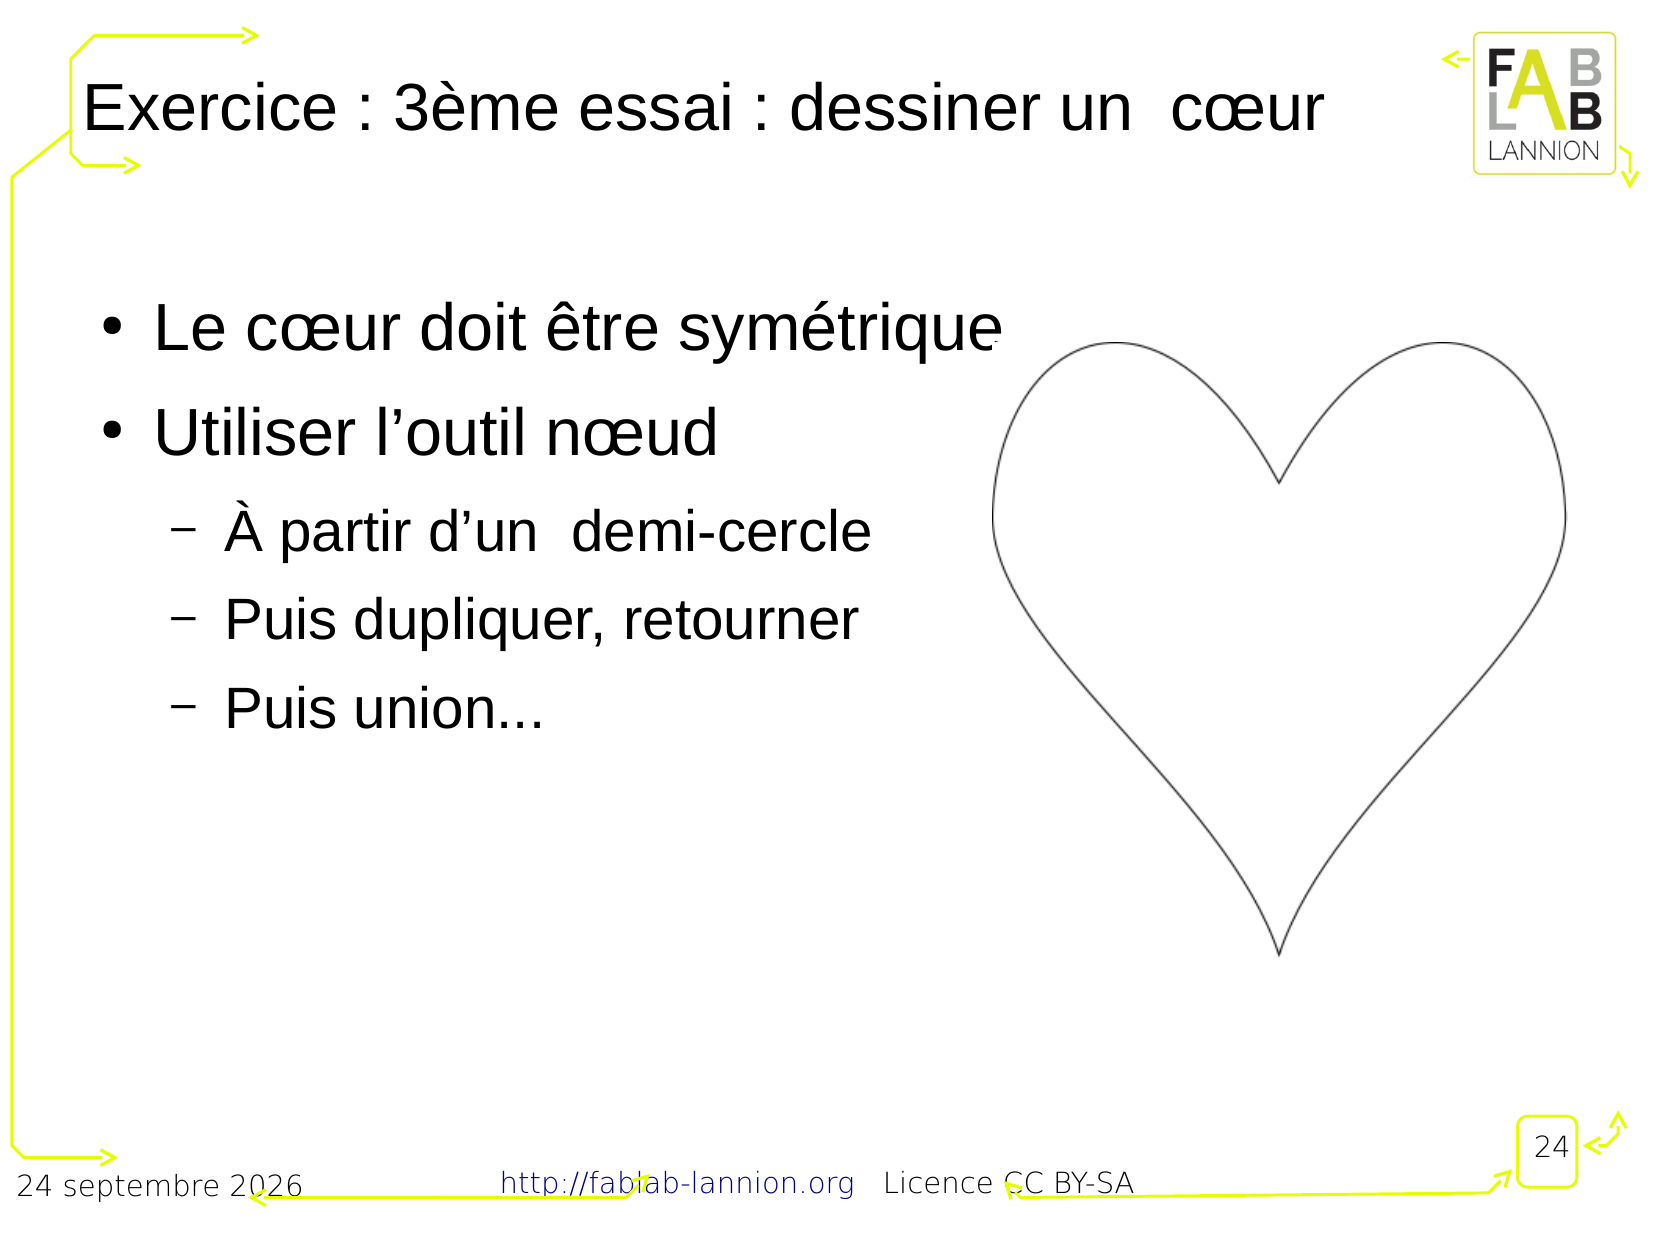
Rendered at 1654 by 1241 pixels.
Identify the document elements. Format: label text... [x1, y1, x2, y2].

title Exercice : 3ème essai : dessiner un cœur [82, 49, 1441, 166]
list Le cœur doit être symétrique Utiliser l’outil nœud À partir d’un demi-cercle Puis dupliquer, retourner Puis union... [82, 290, 1571, 1010]
picture [992, 342, 1568, 959]
picture [1470, 29, 1619, 178]
